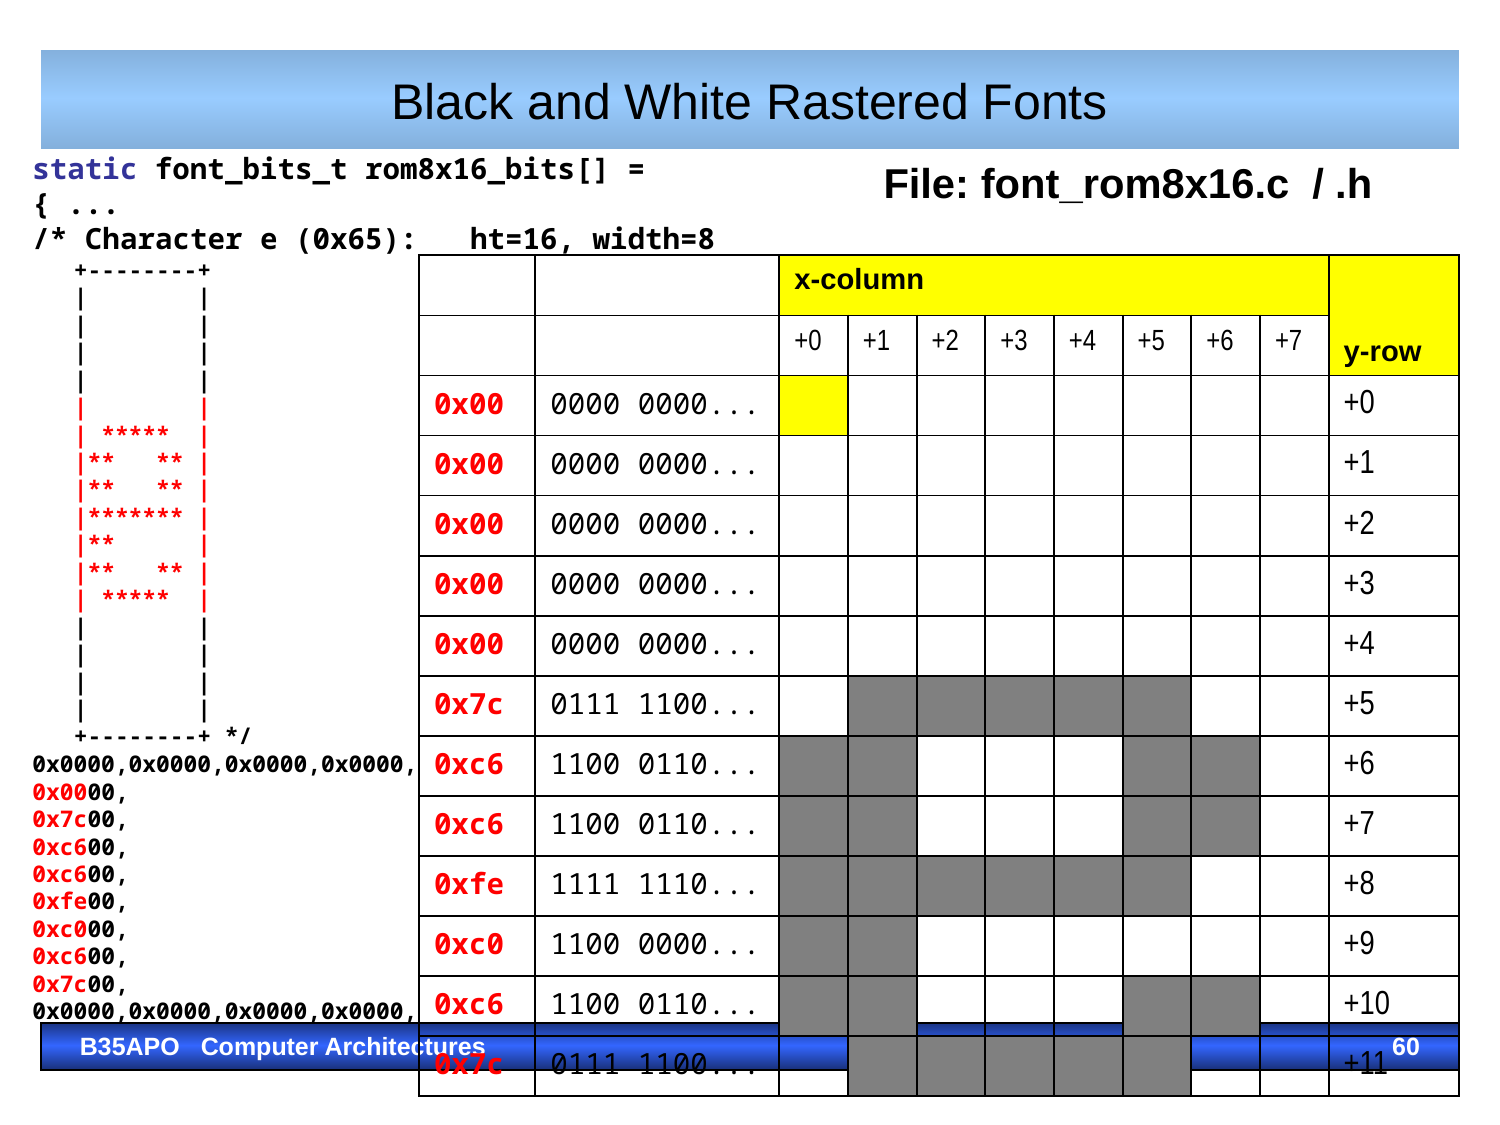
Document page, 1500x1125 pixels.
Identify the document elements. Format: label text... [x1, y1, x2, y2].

table_cell +2 [918, 316, 984, 375]
table_cell [1124, 737, 1190, 795]
table_cell 0xfe [420, 857, 534, 915]
table_cell [918, 557, 984, 615]
table_cell [918, 1037, 984, 1095]
table_cell [1192, 436, 1259, 495]
table_cell +3 [986, 316, 1053, 375]
text_box static font_bits_t rom8x16_bits[] = { ... /* Character e (0x65): ht=16, width=8 +--------+ | | | | | | | | | | | ***** | |** ** | |** ** | |******* | |** | |** ** | | ***** | | | | | | | | | +--------+ */ 0x0000,0x0000,0x0000,0x0000, 0x0000, 0x7c00, 0xc600, 0xc600, 0xfe00, 0xc000, 0xc600, 0x7c00, 0x0000,0x0000,0x0000,0x0000, [17, 143, 762, 1032]
table_cell [986, 917, 1053, 975]
table_cell [1192, 1037, 1259, 1095]
table_cell [1055, 677, 1122, 735]
table_cell [849, 376, 916, 435]
table_cell [780, 737, 847, 795]
table_cell [1261, 436, 1328, 495]
table_cell [1055, 436, 1122, 495]
table_cell [986, 977, 1053, 1035]
table_cell 0000 0000... [536, 496, 778, 555]
table_cell [1261, 797, 1328, 855]
table_cell [780, 436, 847, 495]
table_cell [986, 496, 1053, 555]
table_cell +7 [1261, 316, 1328, 375]
table_cell [849, 617, 916, 675]
table_cell +7 [1330, 797, 1458, 855]
table_cell 0x00 [420, 557, 534, 615]
table_cell [1261, 977, 1328, 1035]
table_cell [849, 677, 916, 735]
title Black and White Rastered Fonts [41, 50, 1459, 149]
table_cell [849, 1037, 916, 1095]
table_cell [986, 436, 1053, 495]
table_cell [849, 496, 916, 555]
table_cell +1 [849, 316, 916, 375]
table_cell [1261, 496, 1328, 555]
table_cell 0x00 [420, 496, 534, 555]
table_cell [1055, 917, 1122, 975]
table_cell [1124, 677, 1190, 735]
table_cell [780, 857, 847, 915]
table_cell 0x00 [420, 617, 534, 675]
table_cell 0x00 [420, 376, 534, 435]
table_cell [1192, 737, 1259, 795]
table_cell [918, 677, 984, 735]
table_cell +6 [1192, 316, 1259, 375]
table_cell +4 [1330, 617, 1458, 675]
table_cell +5 [1124, 316, 1190, 375]
table_cell [780, 977, 847, 1035]
table_cell [918, 376, 984, 435]
table_cell [1261, 1037, 1328, 1095]
table_cell [986, 617, 1053, 675]
table_cell [780, 496, 847, 555]
table_cell 0x7c [420, 677, 534, 735]
table_cell 0000 0000... [536, 436, 778, 495]
table_cell [1055, 557, 1122, 615]
table_cell [1124, 857, 1190, 915]
table_cell +0 [780, 316, 847, 375]
table_cell [918, 436, 984, 495]
table_cell [986, 557, 1053, 615]
table_cell 1100 0110... [536, 977, 778, 1035]
table_cell [1055, 977, 1122, 1035]
table_cell [1124, 1037, 1190, 1095]
table_cell [986, 376, 1053, 435]
table_cell 0111 1100... [536, 1037, 778, 1095]
table_cell +3 [1330, 557, 1458, 615]
table_cell [1055, 617, 1122, 675]
table_cell +5 [1330, 677, 1458, 735]
table_cell [780, 617, 847, 675]
table_cell 0000 0000... [536, 557, 778, 615]
table_cell [986, 1037, 1053, 1095]
table_cell [918, 737, 984, 795]
table_cell [849, 737, 916, 795]
table_cell +10 [1330, 977, 1458, 1035]
table_cell 0000 0000... [536, 376, 778, 435]
table_cell [780, 1037, 847, 1095]
table_header [420, 256, 534, 315]
table_cell 0xc0 [420, 917, 534, 975]
table_cell 0x00 [420, 436, 534, 495]
table_cell [1261, 557, 1328, 615]
table_cell [1261, 376, 1328, 435]
table_cell [1261, 737, 1328, 795]
table_cell [986, 737, 1053, 795]
table_cell [1261, 857, 1328, 915]
table_cell 0x7c [420, 1037, 534, 1095]
table_cell +9 [1330, 917, 1458, 975]
table_cell [1124, 436, 1190, 495]
table_cell [1261, 617, 1328, 675]
table_cell [849, 557, 916, 615]
table_cell 1100 0110... [536, 797, 778, 855]
table_header [536, 256, 778, 315]
table_cell [1124, 557, 1190, 615]
table_cell [918, 617, 984, 675]
table_cell [1192, 977, 1259, 1035]
table_cell 0xc6 [420, 977, 534, 1035]
table_cell [1124, 617, 1190, 675]
table_cell [1192, 917, 1259, 975]
table_cell 1111 1110... [536, 857, 778, 915]
table_cell [1192, 677, 1259, 735]
table_cell [1192, 617, 1259, 675]
table_cell 1100 0000... [536, 917, 778, 975]
table_cell [1124, 797, 1190, 855]
table_cell +8 [1330, 857, 1458, 915]
table_cell +1 [1330, 436, 1458, 495]
table_cell [420, 316, 534, 375]
table_cell [849, 977, 916, 1035]
footer B35APO Computer Architectures [64, 1032, 418, 1071]
table_cell [849, 436, 916, 495]
table_cell [1055, 1037, 1122, 1095]
table_cell [1192, 797, 1259, 855]
table_cell [1261, 917, 1328, 975]
table_cell [1124, 977, 1190, 1035]
table_cell [1055, 737, 1122, 795]
table_cell [918, 797, 984, 855]
table_cell [780, 797, 847, 855]
table_cell [1192, 857, 1259, 915]
table_cell [1124, 376, 1190, 435]
table_cell [1055, 857, 1122, 915]
table_cell +0 [1330, 376, 1458, 435]
table_cell [1261, 677, 1328, 735]
table_cell [536, 316, 778, 375]
text_box File: font_rom8x16.c / .h [797, 149, 1459, 214]
table_cell [780, 917, 847, 975]
table_cell [1055, 376, 1122, 435]
table_cell [849, 797, 916, 855]
table_cell [780, 376, 847, 435]
table_cell [1192, 376, 1259, 435]
table_cell [1124, 917, 1190, 975]
table_cell [986, 677, 1053, 735]
table_cell 0000 0000... [536, 617, 778, 675]
table_cell [986, 797, 1053, 855]
table_header y-row [1330, 256, 1458, 375]
table_cell [780, 677, 847, 735]
table_cell +6 [1330, 737, 1458, 795]
table_cell [918, 496, 984, 555]
table_cell [1055, 496, 1122, 555]
table_cell 0xc6 [420, 737, 534, 795]
table_cell 0xc6 [420, 797, 534, 855]
table_cell [1192, 496, 1259, 555]
table_cell [1124, 496, 1190, 555]
table_cell 0111 1100... [536, 677, 778, 735]
table_cell [918, 917, 984, 975]
table_cell [986, 857, 1053, 915]
table_cell +4 [1055, 316, 1122, 375]
table_cell [918, 857, 984, 915]
table_cell [1055, 797, 1122, 855]
table_cell +2 [1330, 496, 1458, 555]
table_cell [849, 857, 916, 915]
table_cell +11 [1330, 1037, 1458, 1095]
table_cell [849, 917, 916, 975]
table_cell 1100 0110... [536, 737, 778, 795]
table_cell [1192, 557, 1259, 615]
table_cell [780, 557, 847, 615]
table_header x-column [780, 256, 1328, 315]
table_cell [918, 977, 984, 1035]
